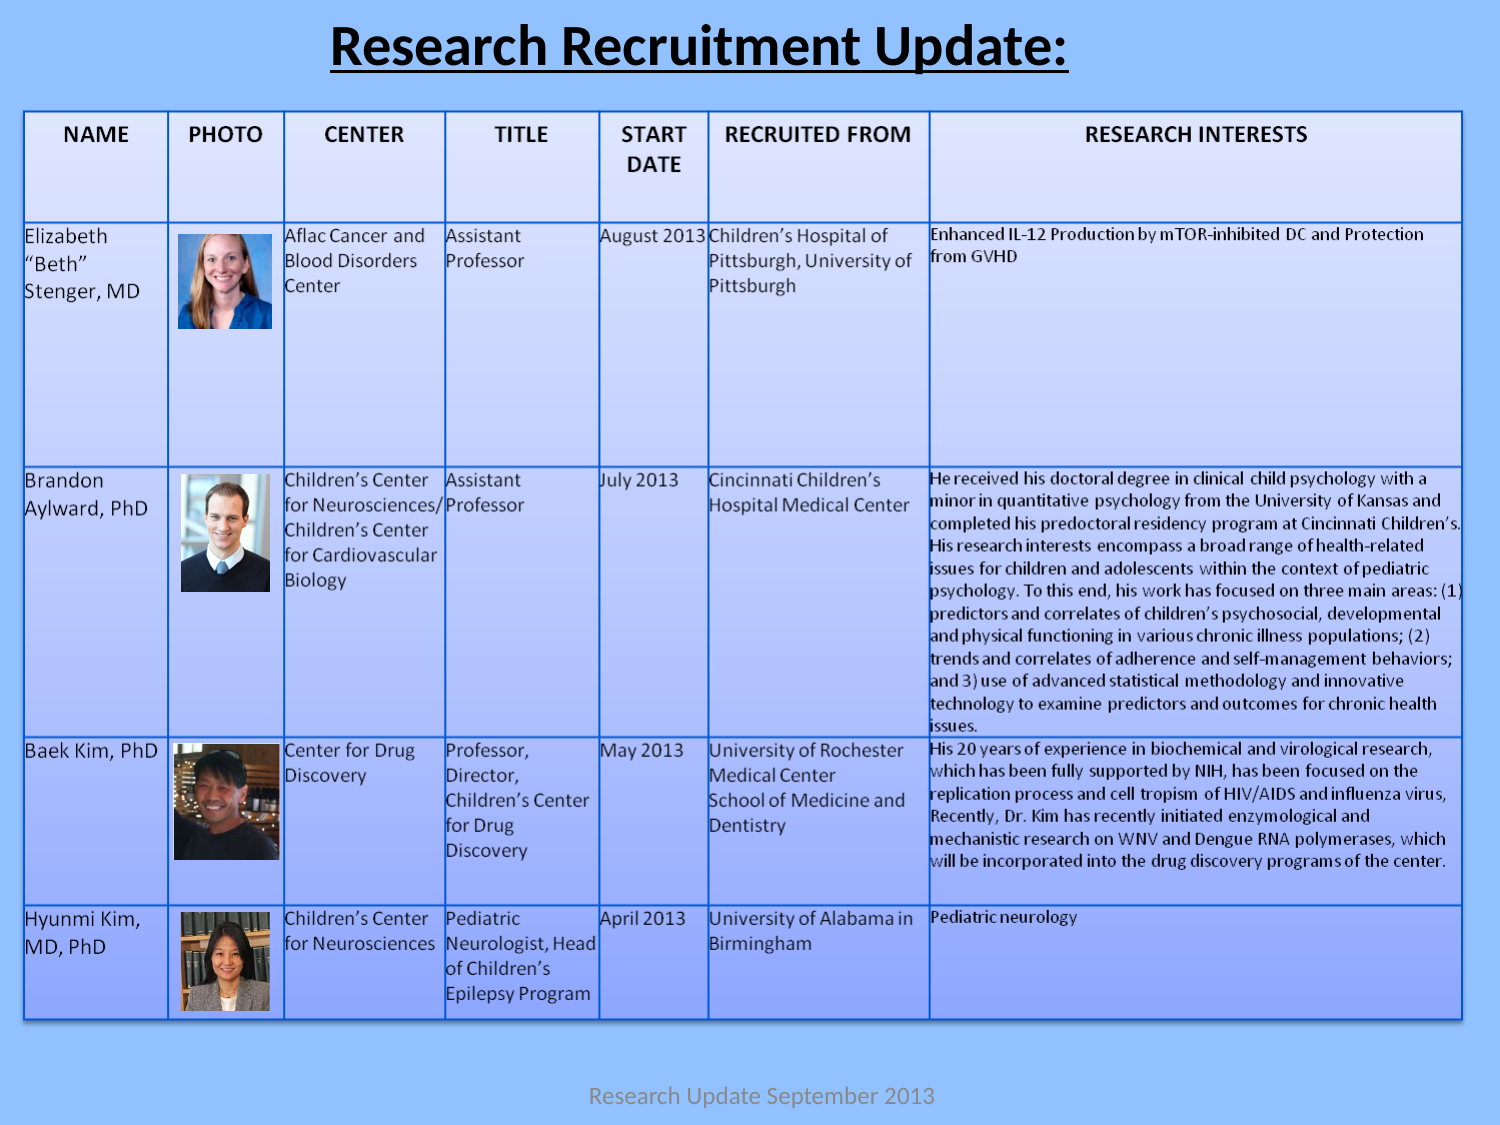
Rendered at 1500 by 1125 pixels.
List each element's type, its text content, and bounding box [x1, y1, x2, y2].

text_box Research Recruitment Update: [0, 0, 1413, 88]
text_box Research Update September 2013 [525, 1065, 1000, 1125]
picture [9, 100, 1479, 1032]
